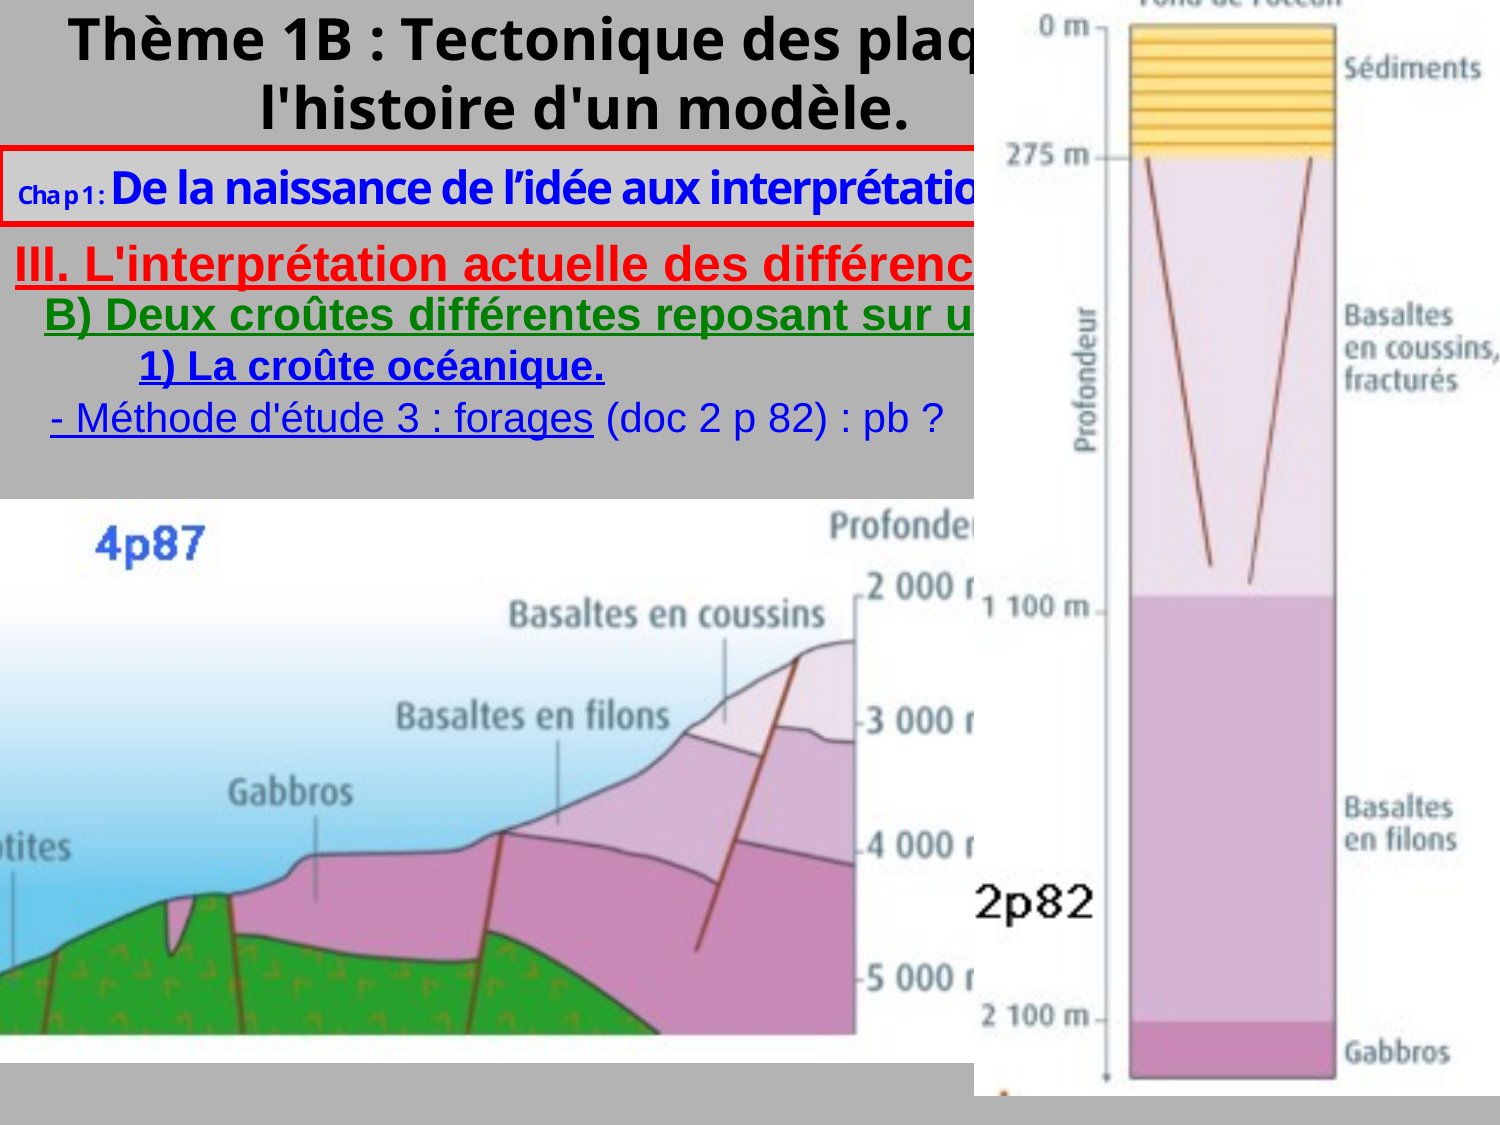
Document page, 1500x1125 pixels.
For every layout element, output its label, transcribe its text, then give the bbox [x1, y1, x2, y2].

text_box III. L'interprétation actuelle des différences d'altitude. [0, 224, 974, 300]
text_box - Méthode d'étude 3 : forages (doc 2 p 82) : pb ? [35, 383, 974, 449]
text_box Cha p 1 : De la naissance de l’idée aux interprétations actuelles. [0, 147, 974, 224]
text_box Thème 1B : Tectonique des plaques, l'histoire d'un modèle. [0, 0, 974, 147]
picture [0, 0, 1500, 1096]
text_box 1) La croûte océanique. [124, 348, 974, 383]
text_box B) Deux croûtes différentes reposant sur un même manteau. [29, 277, 974, 348]
